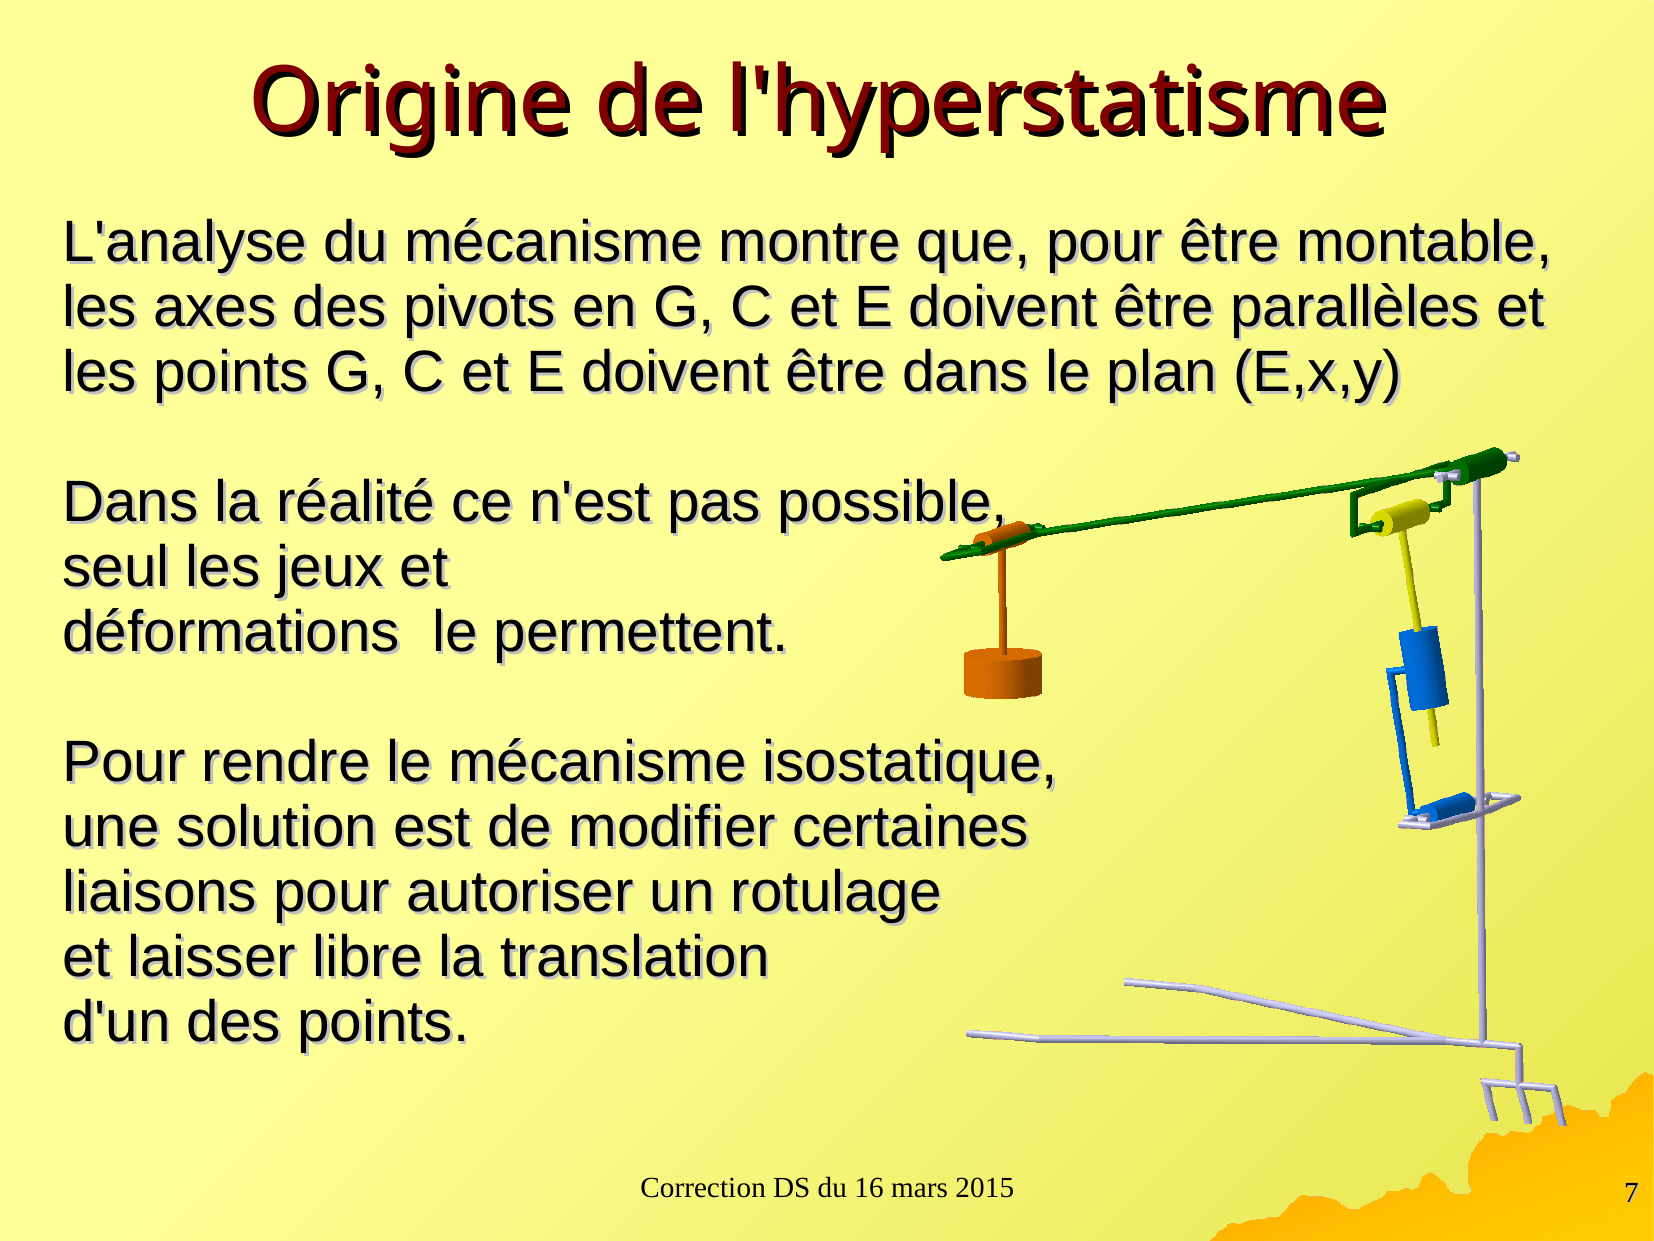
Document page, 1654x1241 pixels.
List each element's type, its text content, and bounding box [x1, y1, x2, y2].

title Origine de l'hyperstatisme [85, 0, 1574, 193]
picture [882, 423, 1633, 1149]
text_box L'analyse du mécanisme montre que, pour être montable, les axes des pivots en G, C et E doivent être parallèles et les points G, C et E doivent être dans le plan (E,x,y) Dans la réalité ce n'est pas possible, seul les jeux et déformations le permettent. Pour rendre le mécanisme isostatique, une solution est de modifier certaines liaisons pour autoriser un rotulage et laisser libre la translation d'un des points. [47, 201, 1586, 1059]
